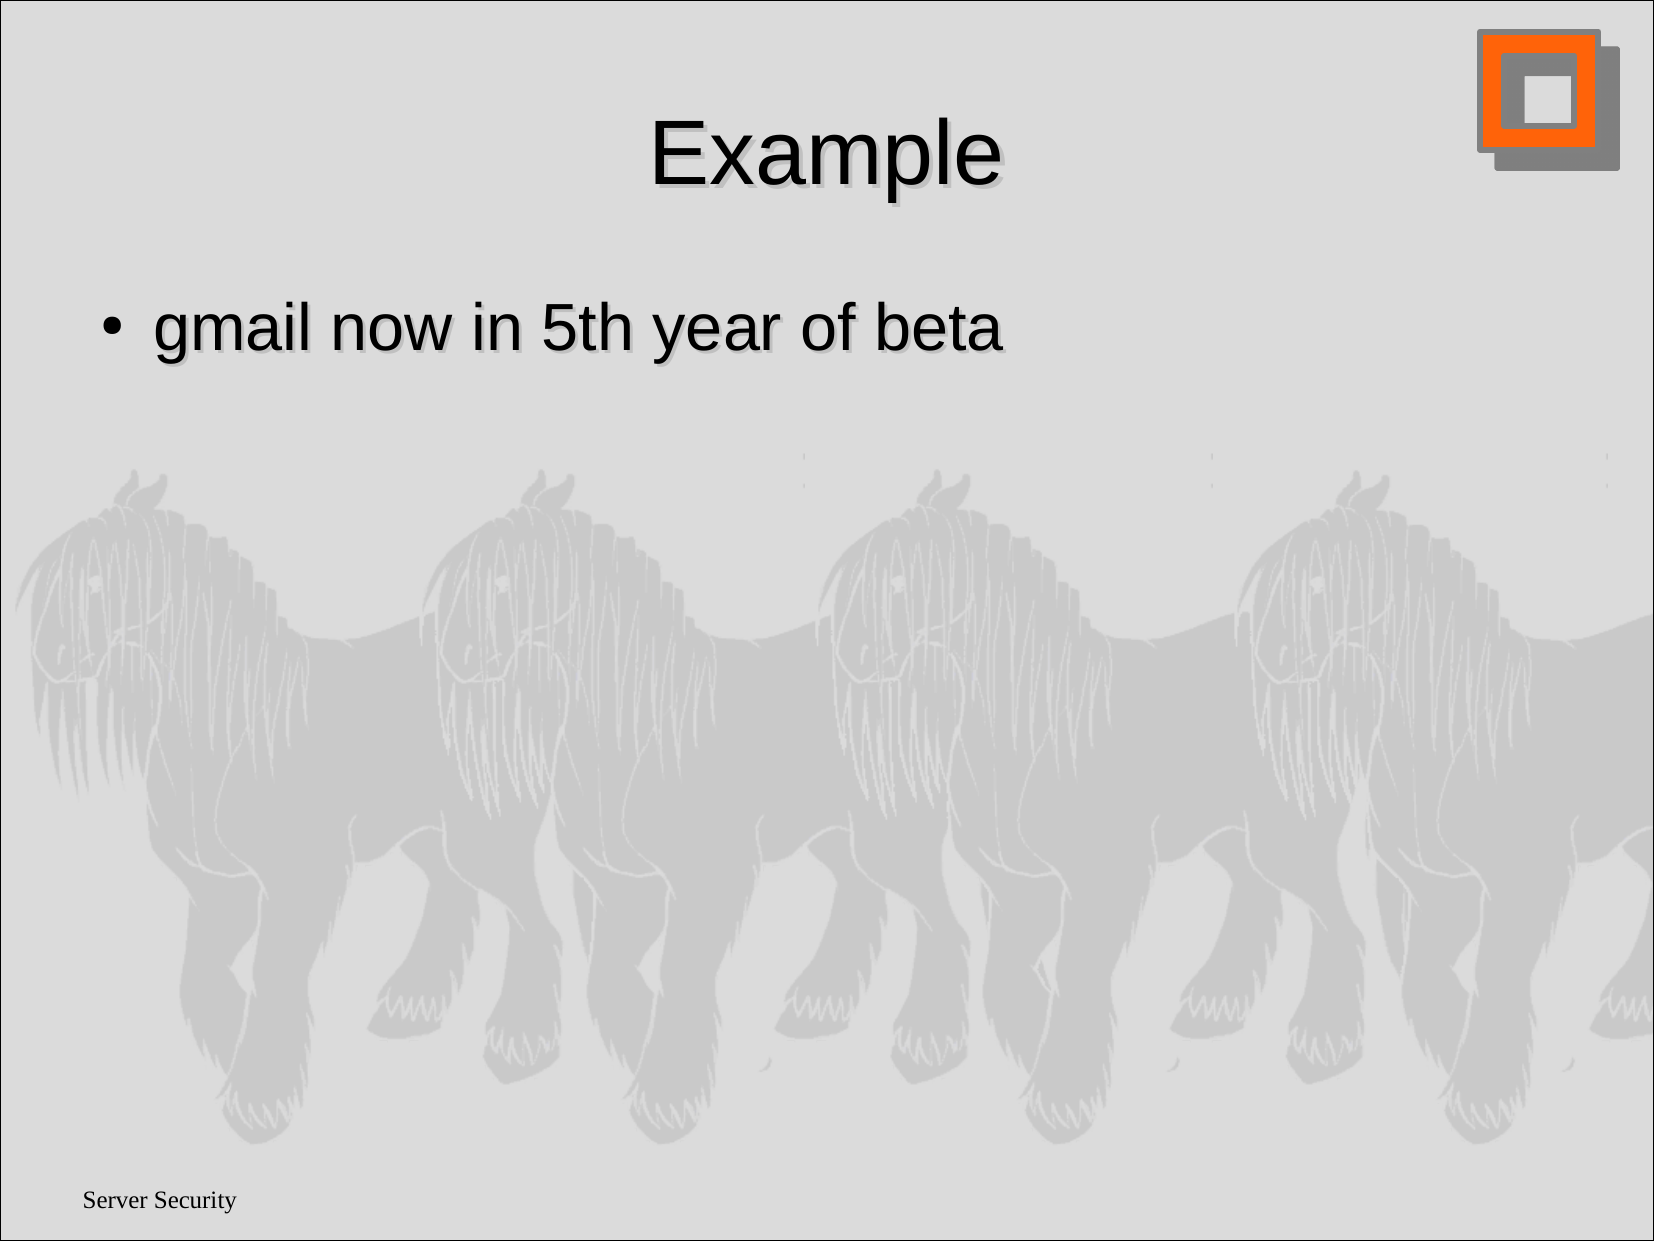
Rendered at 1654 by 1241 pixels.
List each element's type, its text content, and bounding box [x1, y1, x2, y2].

list gmail now in 5th year of beta [82, 290, 1571, 1109]
title Example [82, 49, 1571, 257]
